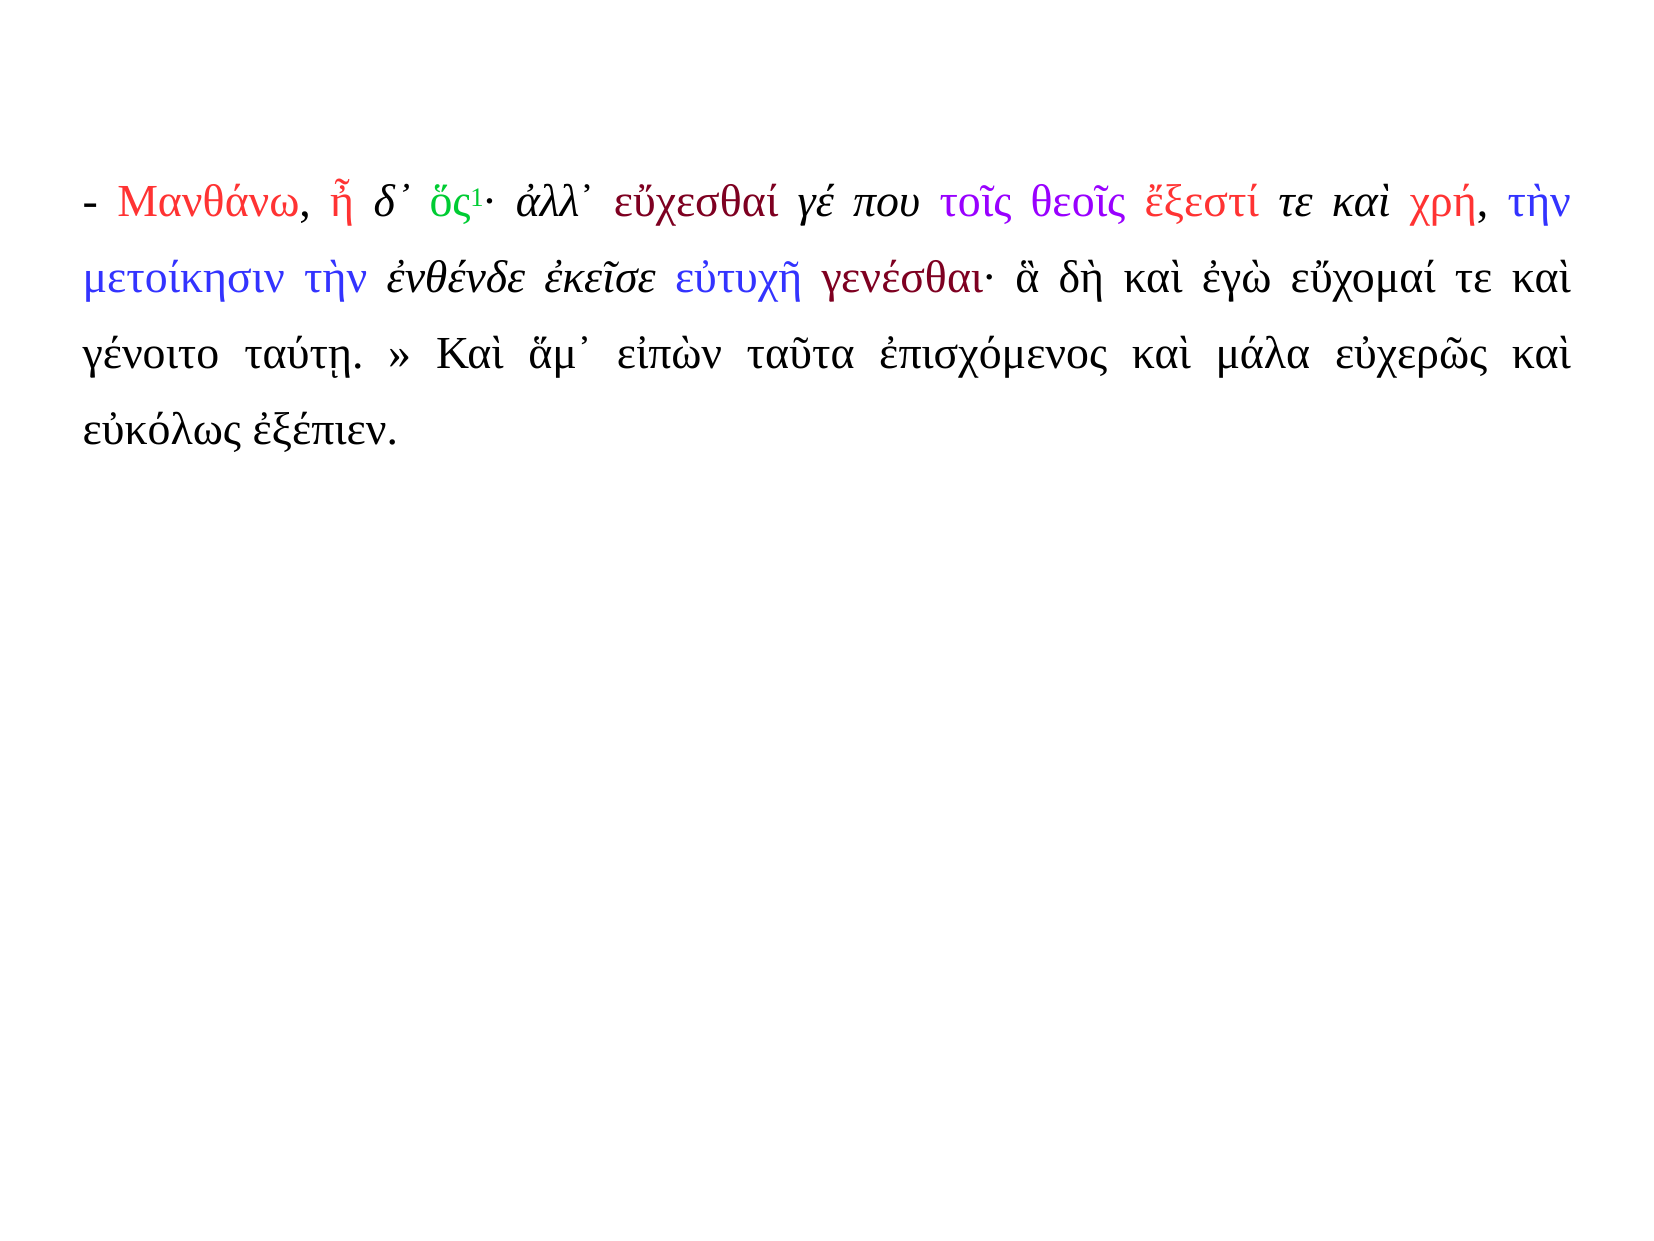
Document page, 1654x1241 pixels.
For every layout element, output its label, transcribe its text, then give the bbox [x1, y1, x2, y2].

title - Μανθάνω, ἦ δ᾽ ὅς1· ἀλλ᾽ εὔχεσθαί γέ που τοῖς θεοῖς ἔξεστί τε καὶ χρή, τὴν μετοίκησιν τὴν ἐνθένδε ἐκεῖσε εὐτυχῆ γενέσθαι· ἃ δὴ καὶ ἐγὼ εὔχομαί τε καὶ γένοιτο ταύτῃ. » Καὶ ἅμ᾽ εἰπὼν ταῦτα ἐπισχόμενος καὶ μάλα εὐχερῶς καὶ εὐκόλως ἐξέπιεν. [82, 49, 1571, 556]
